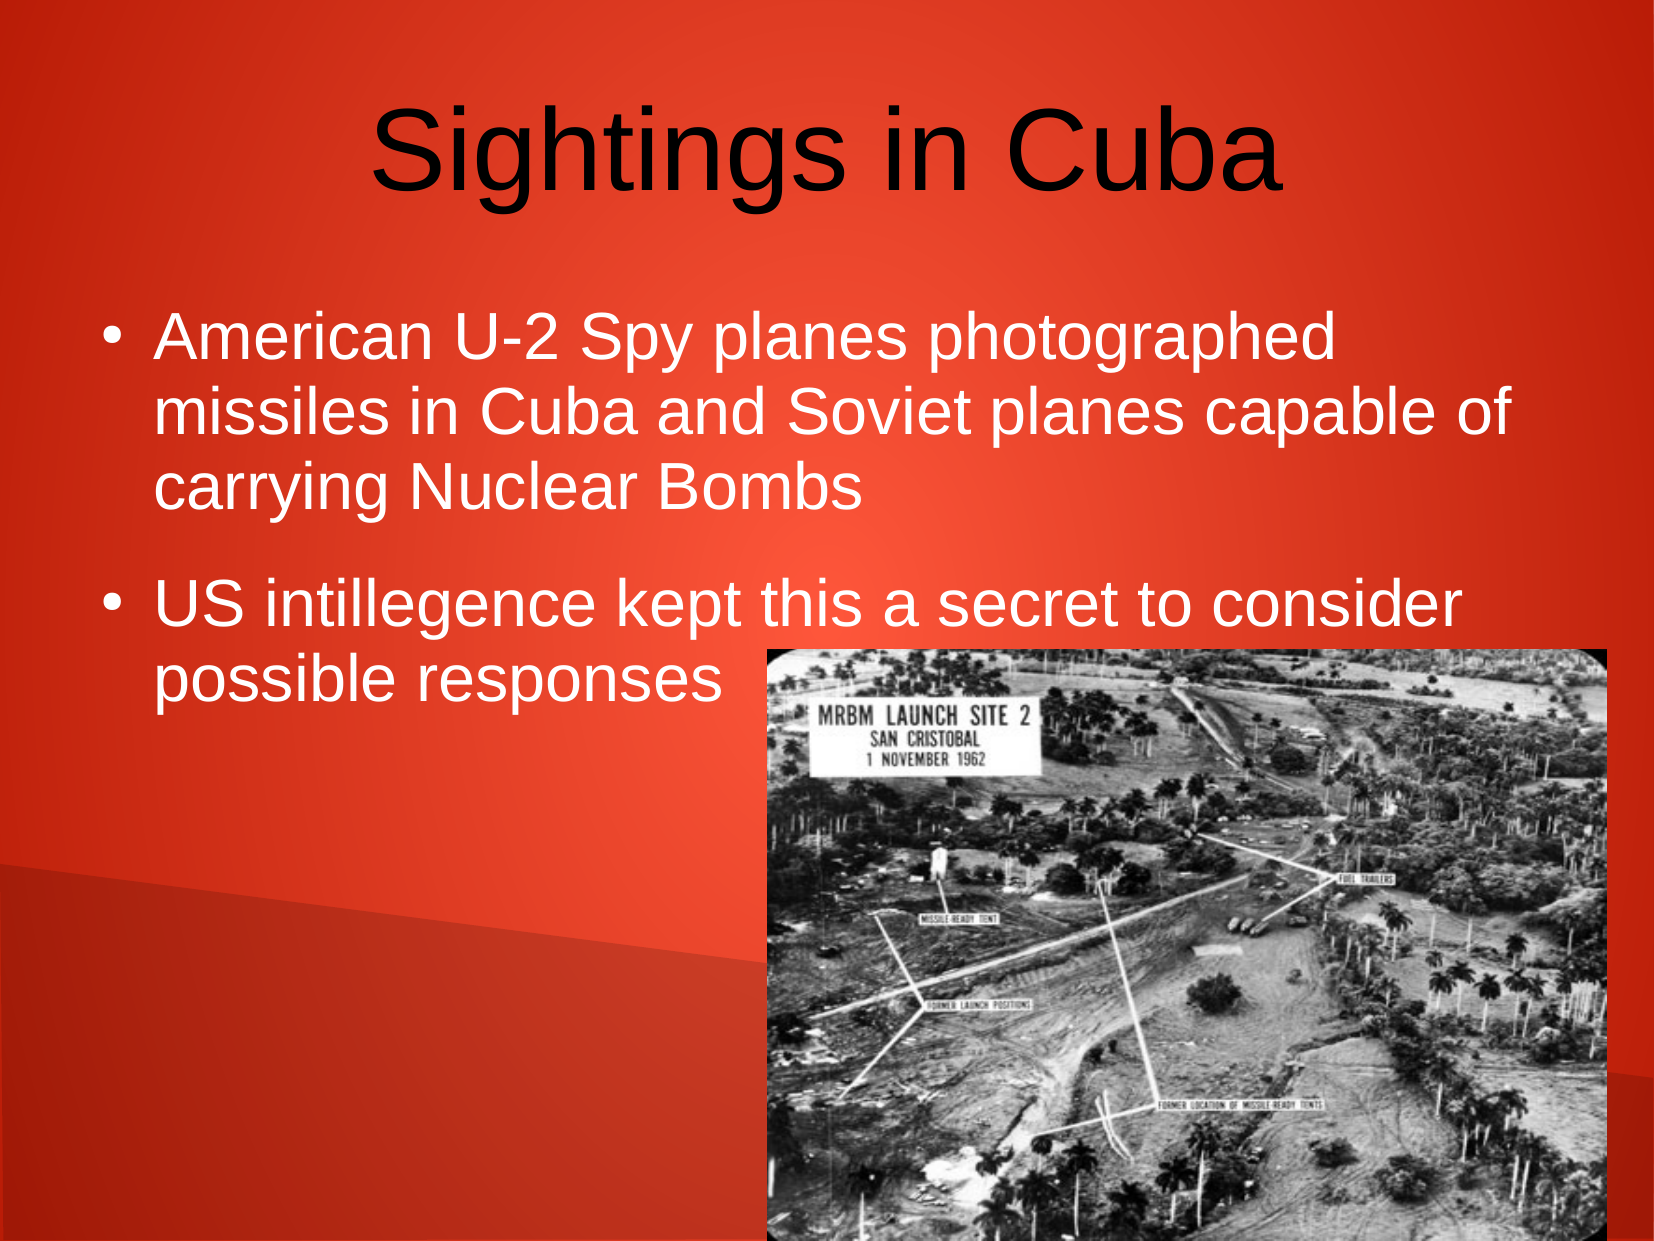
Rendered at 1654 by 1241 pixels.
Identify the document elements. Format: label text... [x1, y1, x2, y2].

picture [767, 649, 1607, 1241]
title Sightings in Cuba [82, 47, 1571, 252]
list American U-2 Spy planes photographed missiles in Cuba and Soviet planes capable of carrying Nuclear Bombs US intillegence kept this a secret to consider possible responses [82, 299, 1571, 1019]
